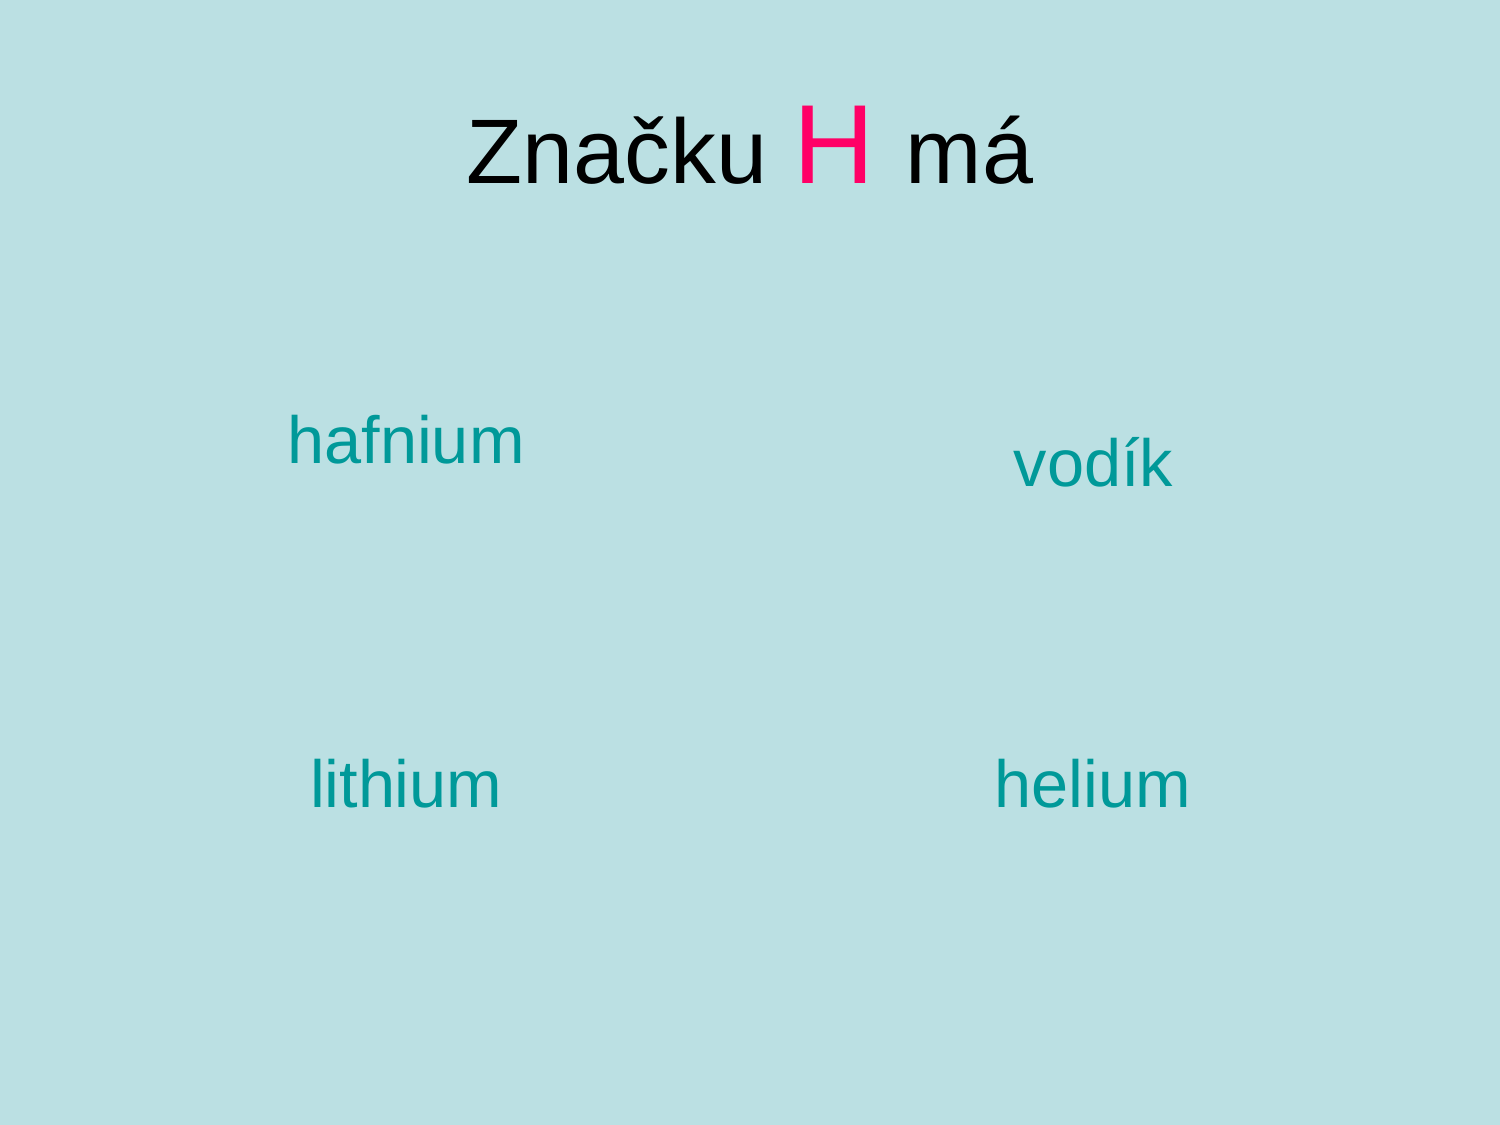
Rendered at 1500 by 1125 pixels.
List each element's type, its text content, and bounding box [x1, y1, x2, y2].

table_header hafnium [75, 262, 737, 621]
title Značku H má [75, 45, 1426, 233]
table_header vodík [763, 262, 1425, 621]
table_header helium [763, 646, 1423, 1005]
table_header lithium [75, 646, 737, 1005]
